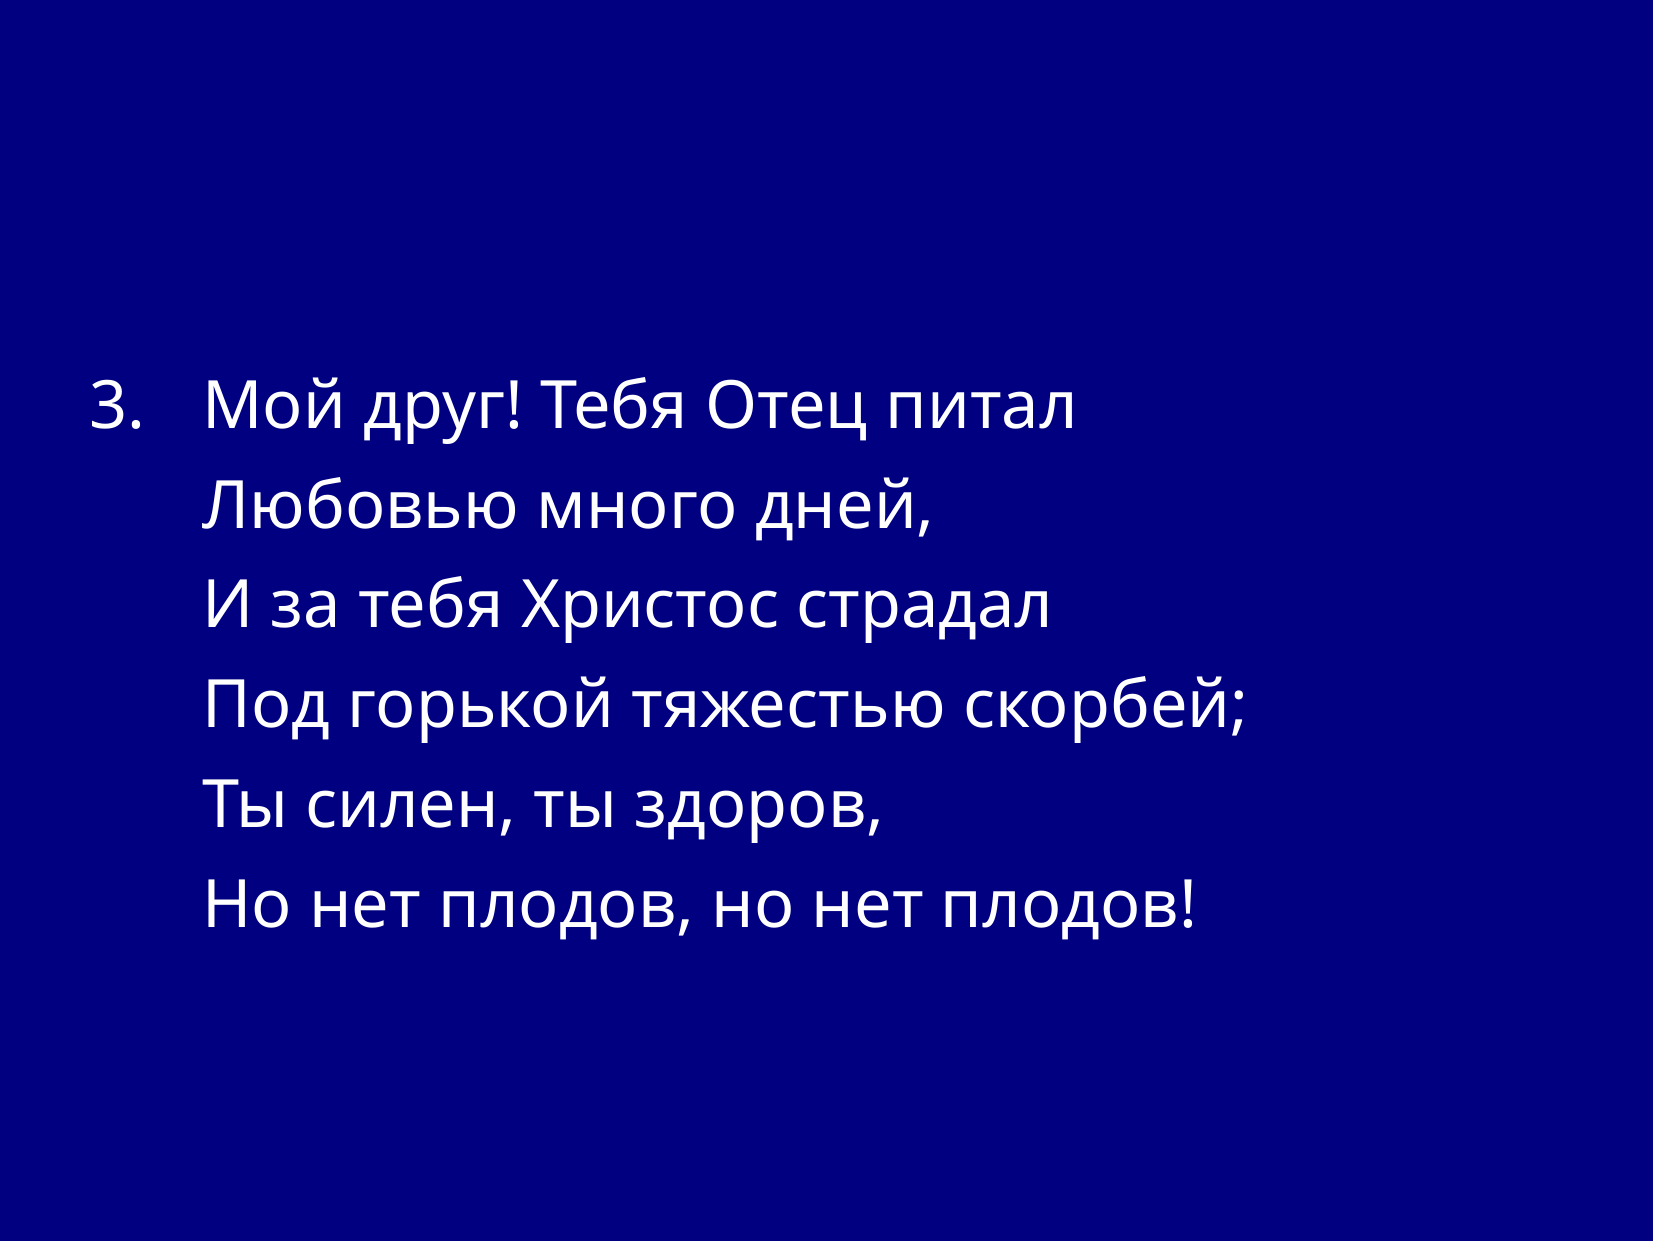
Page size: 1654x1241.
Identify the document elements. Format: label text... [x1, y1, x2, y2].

text_box 3. Мой друг! Тебя Отец питал Любовью много дней, И за тебя Христос страдал Под горькой тяжестью скорбей; Ты силен, ты здоров, Но нет плодов, но нет плодов! [75, 150, 1576, 1163]
